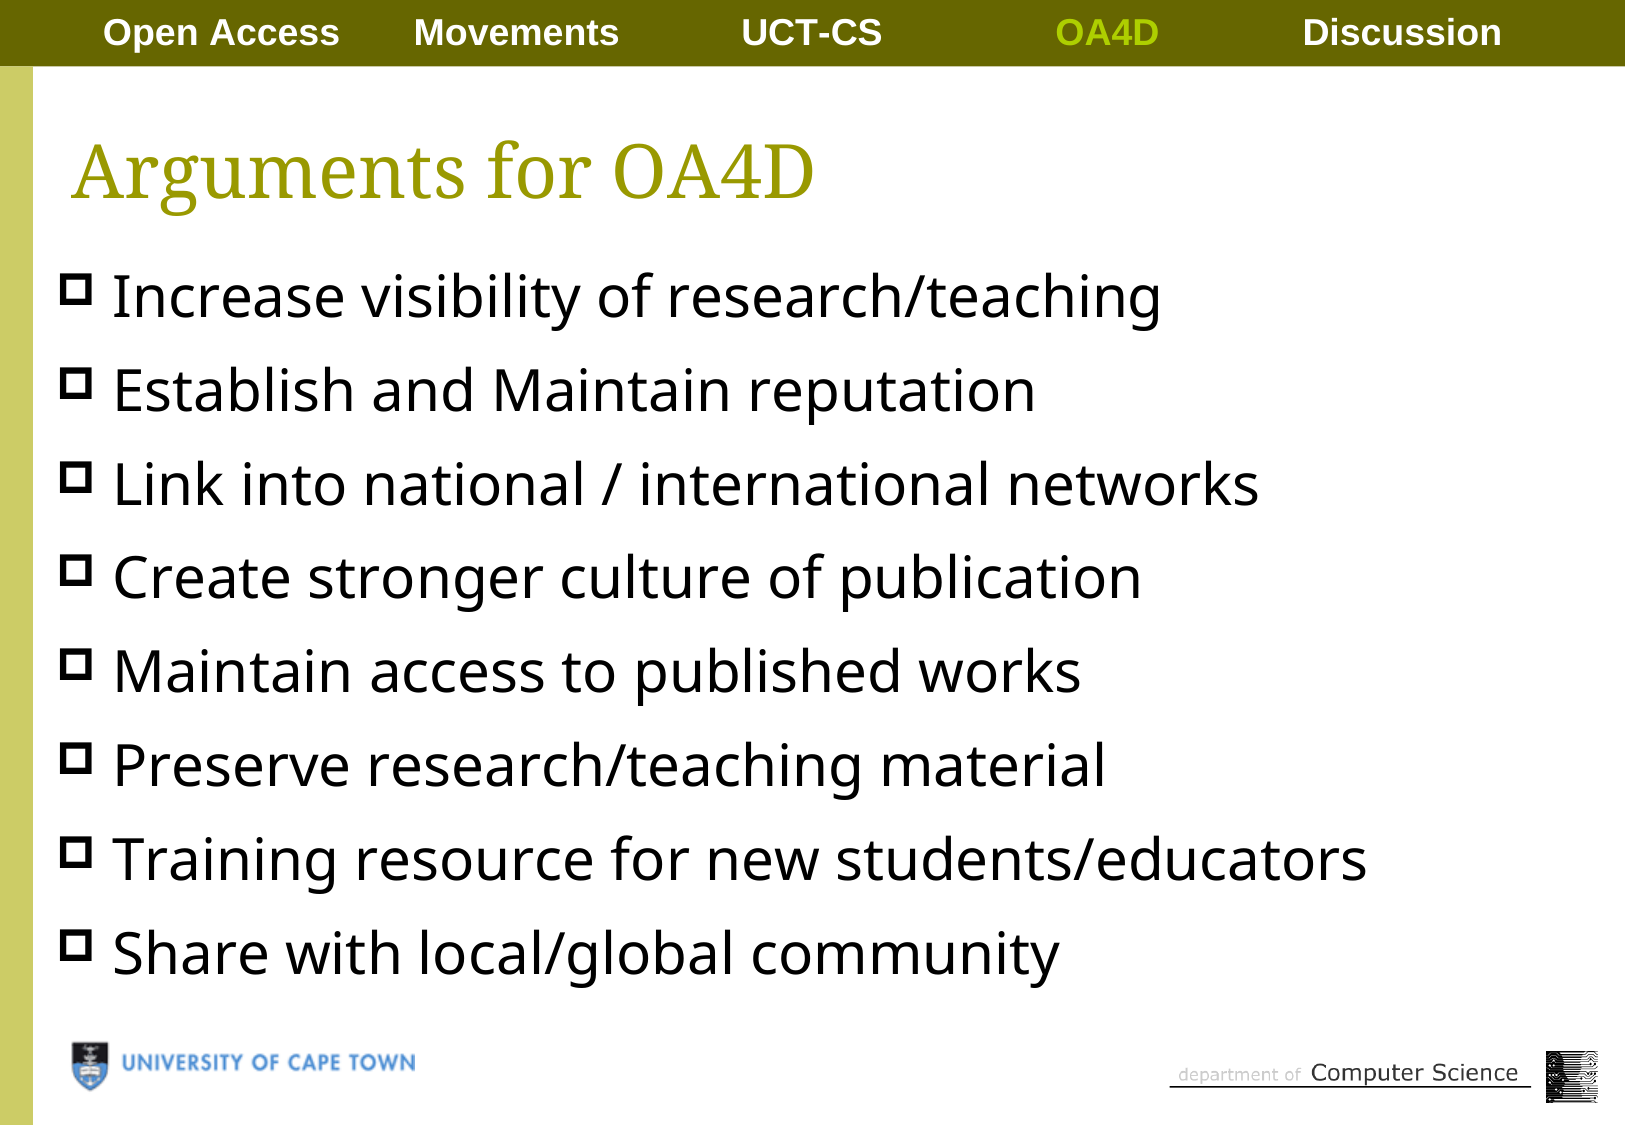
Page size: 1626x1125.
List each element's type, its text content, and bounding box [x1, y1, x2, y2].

list Increase visibility of research/teaching Establish and Maintain reputation Link into national / international networks Create stronger culture of publication Maintain access to published works Preserve research/teaching material Training resource for new students/educators Share with local/global community [56, 255, 1544, 1006]
picture [61, 1024, 415, 1103]
title Arguments for OA4D [56, 86, 1543, 229]
text_box Open Access Movements UCT-CS OA4D Discussion [29, 0, 1595, 61]
picture [1169, 1043, 1532, 1091]
picture [1546, 1051, 1598, 1103]
